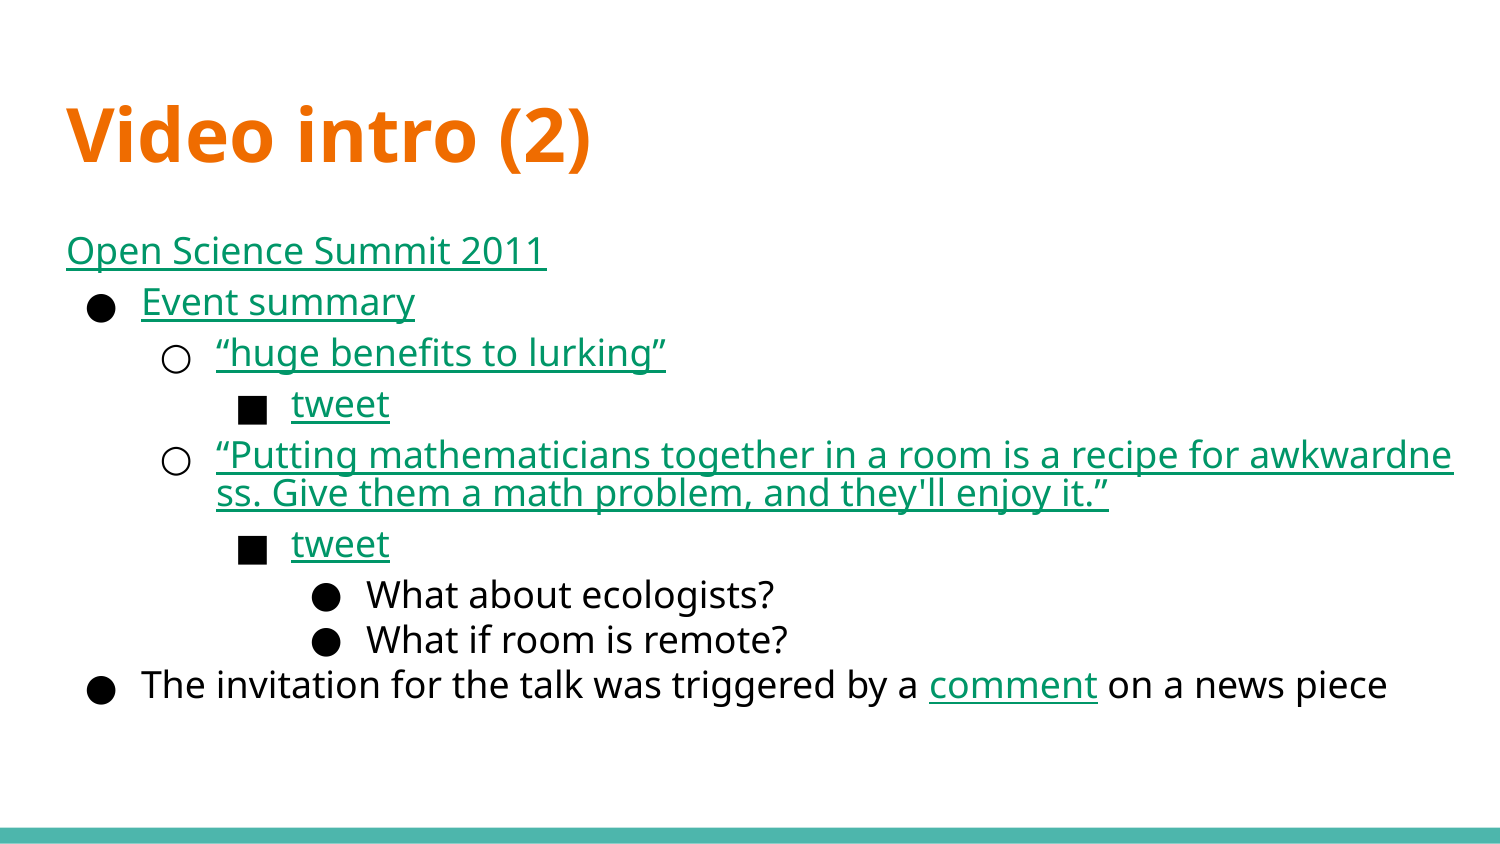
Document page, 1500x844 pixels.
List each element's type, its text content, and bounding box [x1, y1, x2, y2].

text_box Open Science Summit 2011 Event summary “huge benefits to lurking” tweet “Putting mathematicians together in a room is a recipe for awkwardness. Give them a math problem, and they'll enjoy it.” tweet What about ecologists? What if room is remote? The invitation for the talk was triggered by a comment on a news piece [51, 212, 1482, 690]
title Video intro (2) [51, 72, 1449, 212]
